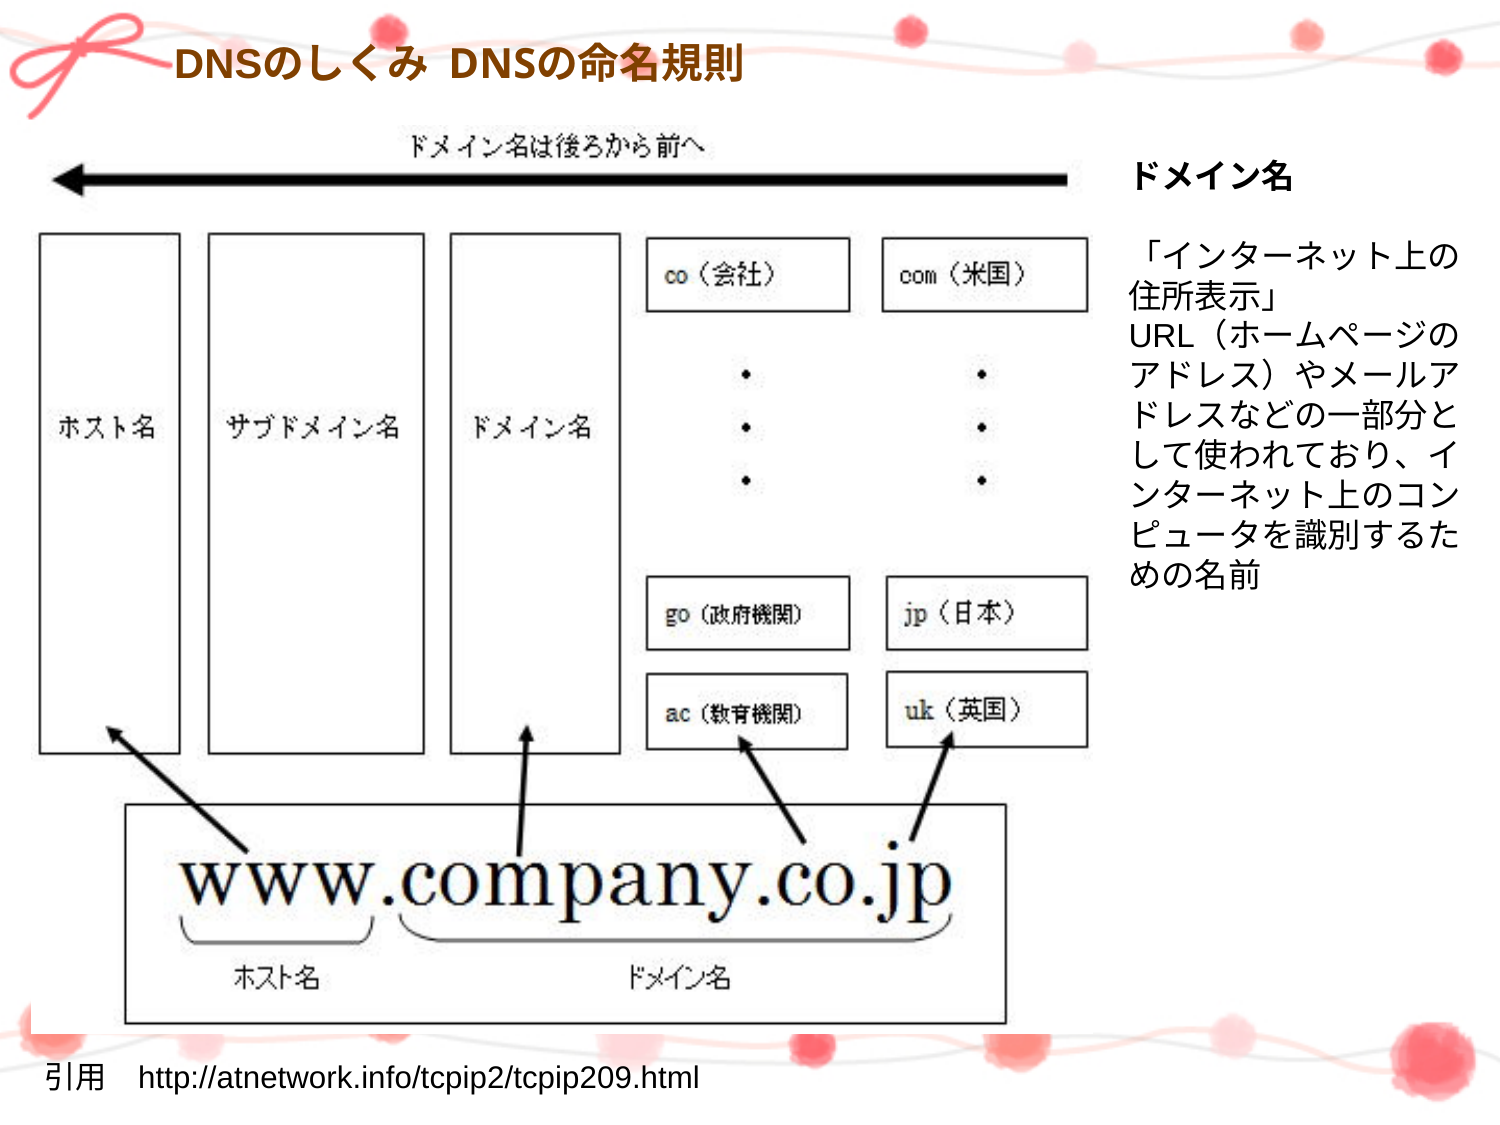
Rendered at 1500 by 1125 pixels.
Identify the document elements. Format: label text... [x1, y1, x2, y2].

title DNSのしくみ DNSの命名規則 [159, 29, 1447, 130]
text_box ドメイン名 「インターネット上の住所表示」 URL（ホームページのアドレス）やメールアドレスなどの一部分として使われており、インターネット上のコンピュータを識別するための名前 [1113, 147, 1477, 1025]
text_box 引用 http://atnetwork.info/tcpip2/tcpip209.html [29, 1050, 1329, 1103]
picture [0, 0, 1500, 1125]
